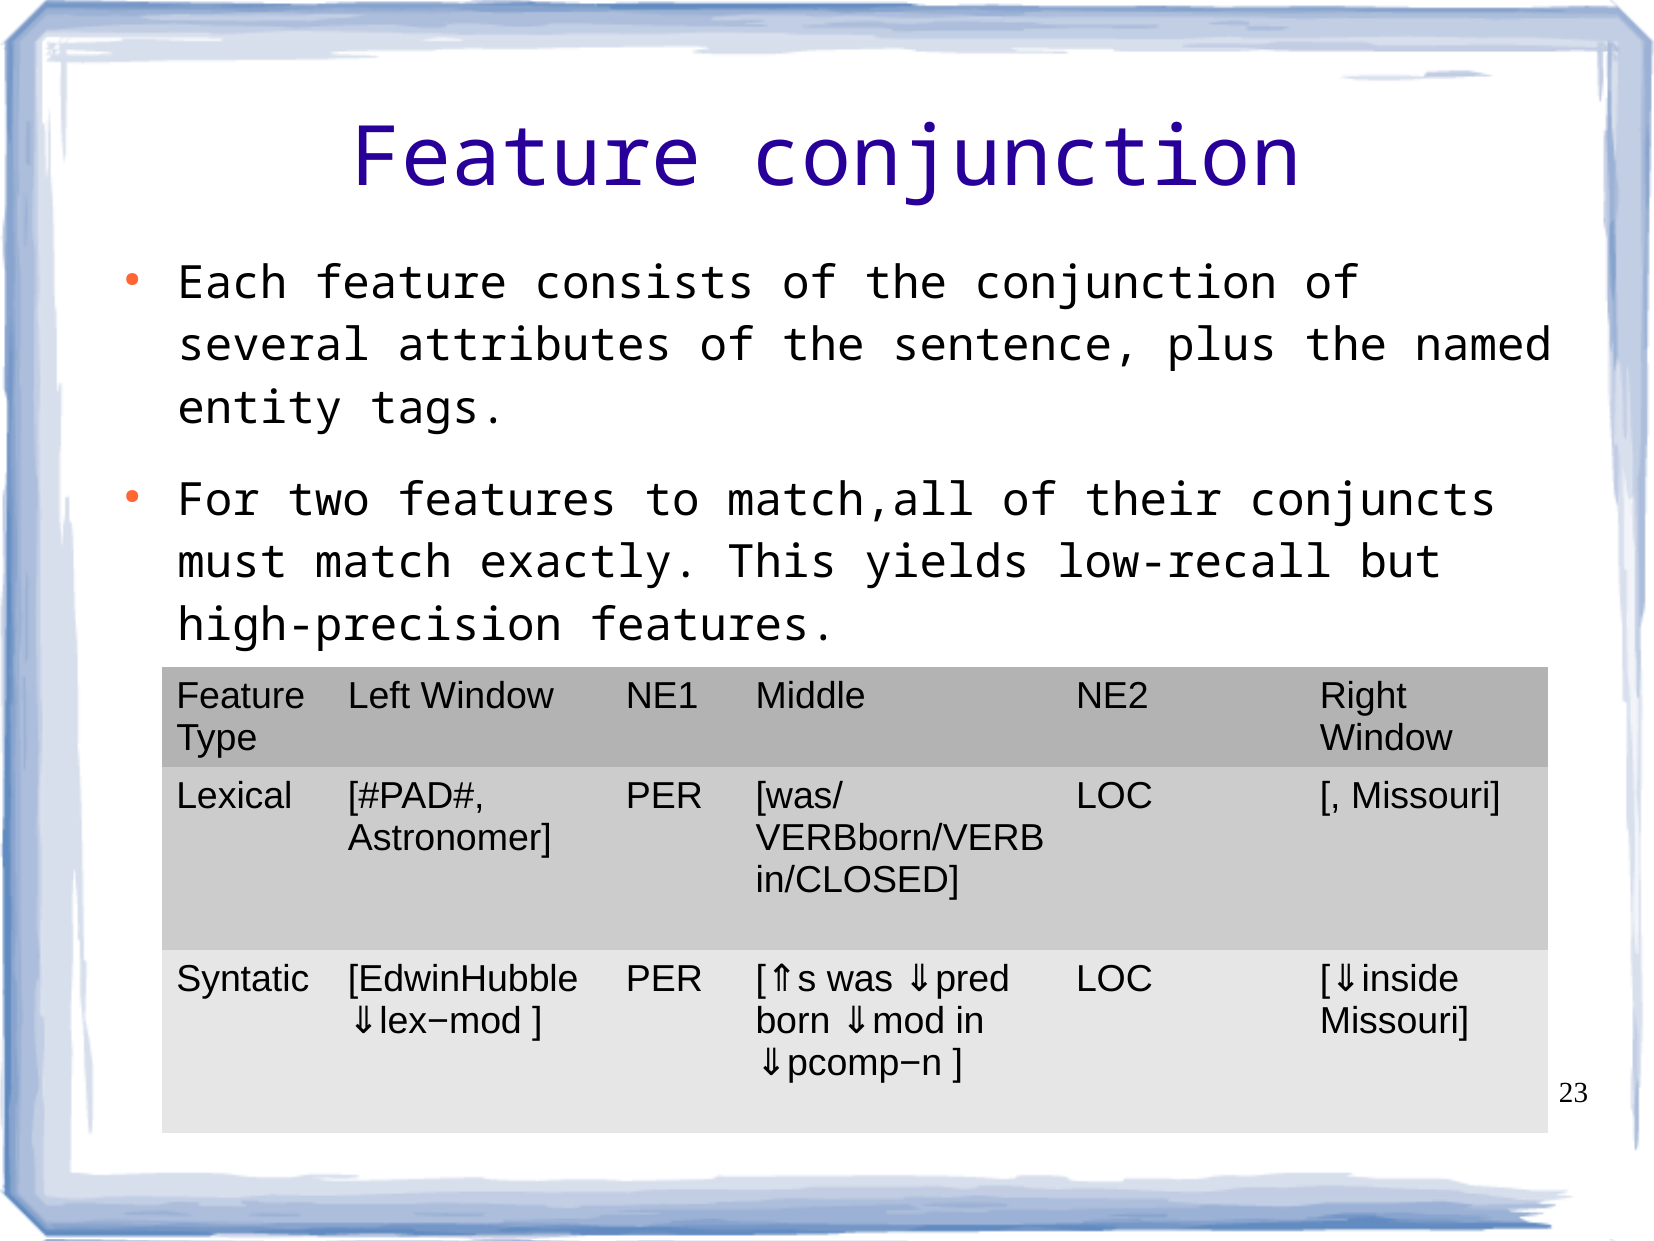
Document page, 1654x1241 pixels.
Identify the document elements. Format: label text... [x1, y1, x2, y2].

table_cell Lexical [162, 767, 333, 950]
title Feature conjunction [82, 49, 1571, 257]
picture [0, 0, 1654, 1241]
table_header Feature Type [162, 667, 333, 767]
table_header Middle [741, 667, 1061, 767]
table_cell LOC [1061, 950, 1305, 1133]
table_cell PER [611, 950, 741, 1133]
table_cell [, Missouri] [1305, 767, 1548, 950]
table_cell [EdwinHubble ⇓lex−mod ] [333, 950, 611, 1133]
table_header NE2 [1061, 667, 1305, 767]
table_cell [⇓inside Missouri] [1305, 950, 1548, 1133]
list Each feature consists of the conjunction of several attributes of the sentence, plus the named entity tags. For two features to match,all of their conjuncts must match exactly. This yields low-recall but high-precision features. [106, 249, 1560, 969]
table_cell LOC [1061, 767, 1305, 950]
table_cell PER [611, 767, 741, 950]
table_header NE1 [611, 667, 741, 767]
table_header Left Window [333, 667, 611, 767]
table_header Right Window [1305, 667, 1548, 767]
table_cell [⇑s was ⇓pred born ⇓mod in ⇓pcomp−n ] [741, 950, 1061, 1133]
table_cell [#PAD#, Astronomer] [333, 767, 611, 950]
table_cell [was/VERBborn/VERB in/CLOSED] [741, 767, 1061, 950]
table_cell Syntatic [162, 950, 333, 1133]
